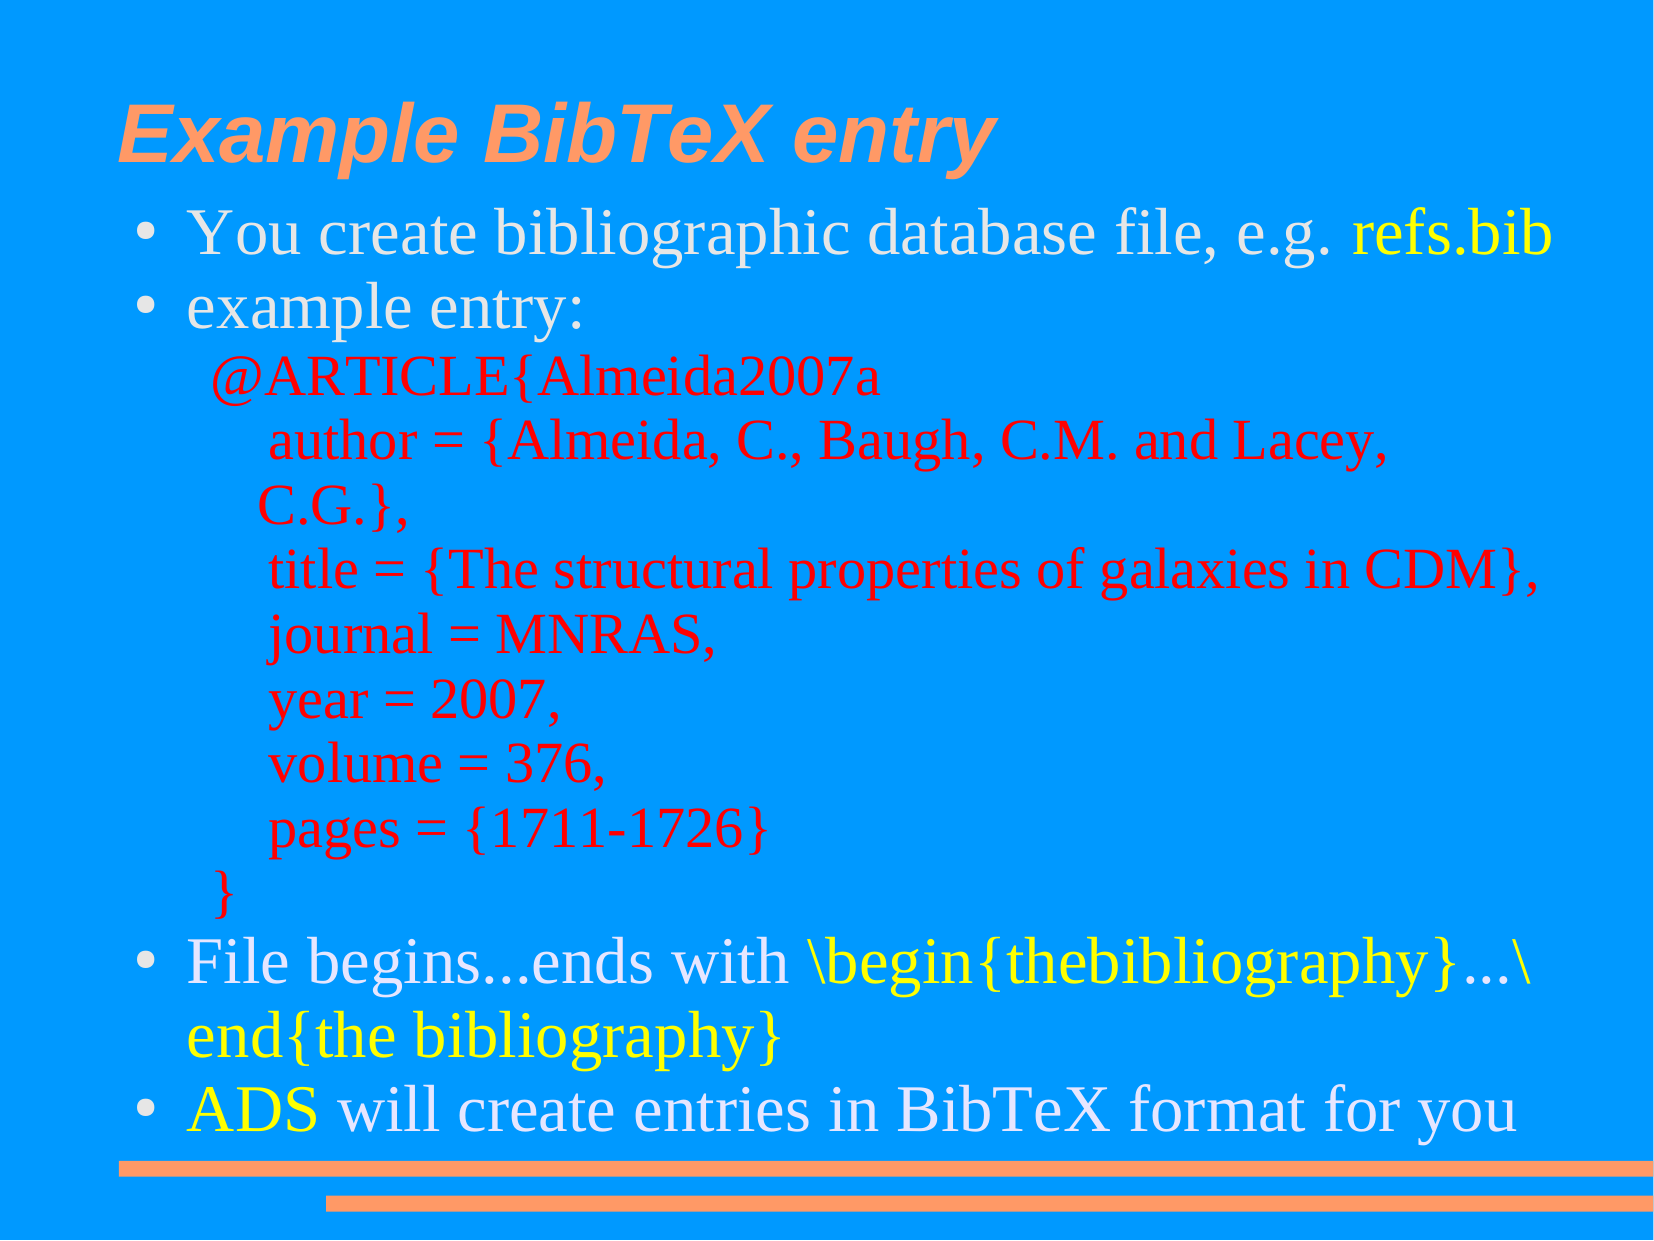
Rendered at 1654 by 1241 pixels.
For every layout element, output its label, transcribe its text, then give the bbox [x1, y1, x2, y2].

list You create bibliographic database file, e.g. refs.bib example entry: @ARTICLE{Almeida2007a author = {Almeida, C., Baugh, C.M. and Lacey, C.G.}, title = {The structural properties of galaxies in CDM}, journal = MNRAS, year = 2007, volume = 376, pages = {1711-1726} } File begins...ends with \begin{thebibliography}...\end{the bibliography} ADS will create entries in BibTeX format for you [116, 195, 1556, 1147]
title Example BibTeX entry [117, 29, 1530, 195]
